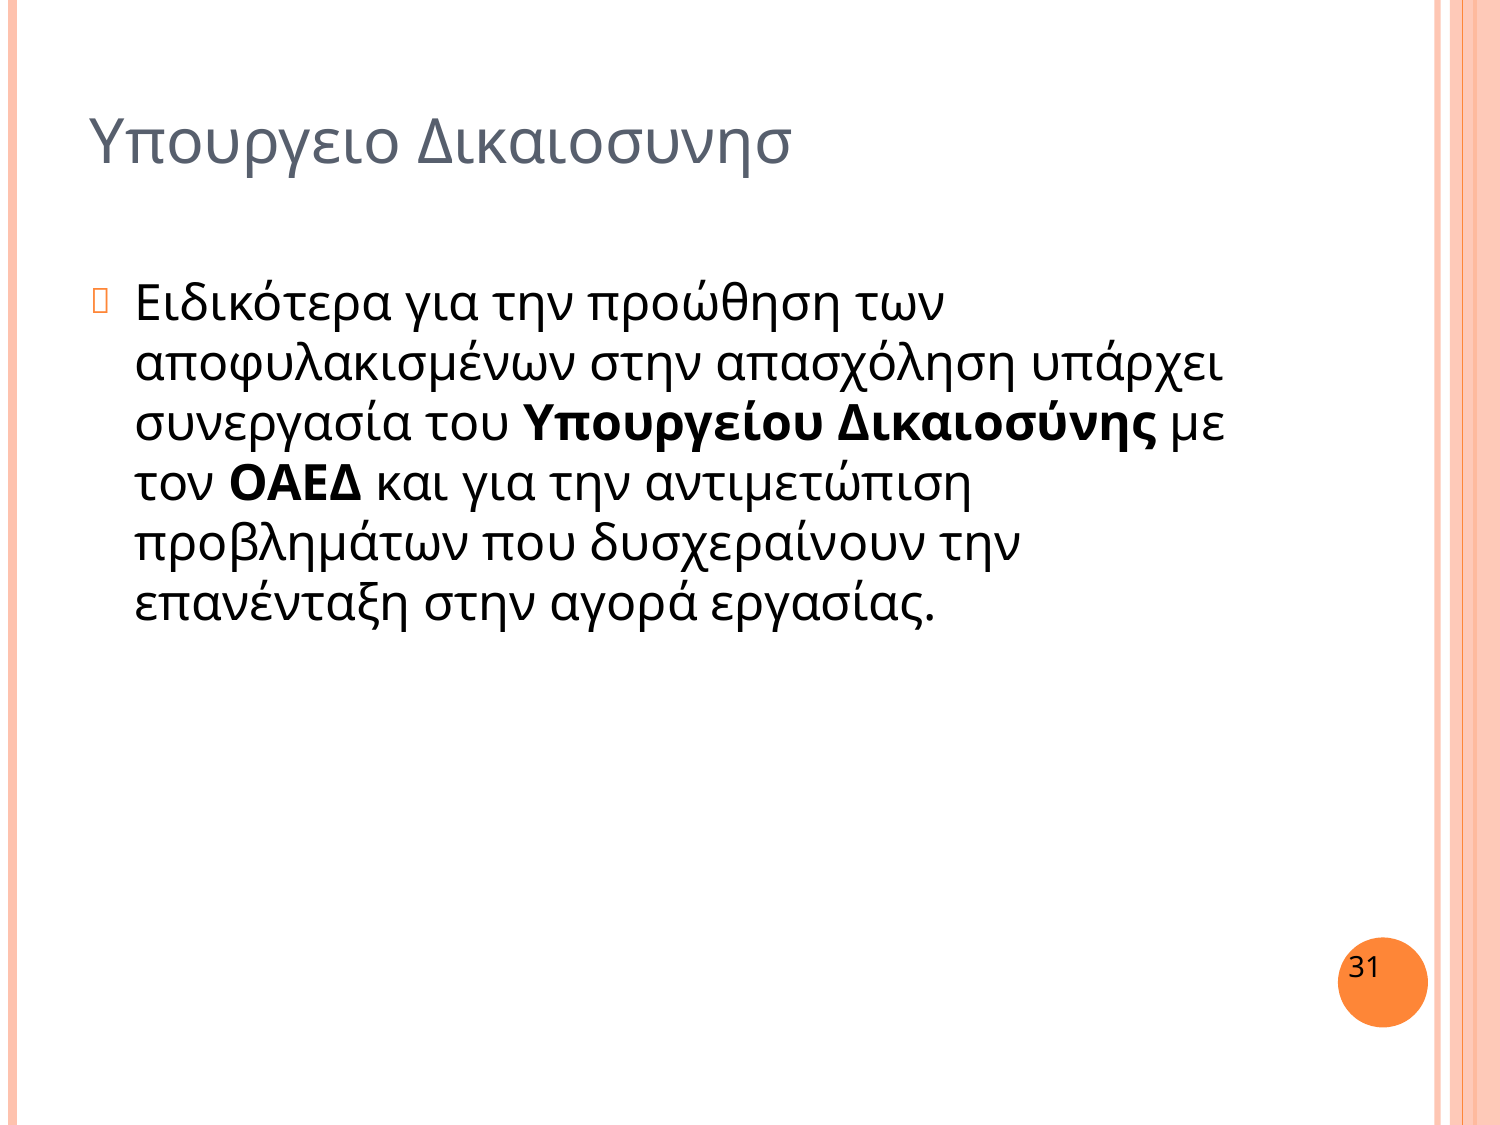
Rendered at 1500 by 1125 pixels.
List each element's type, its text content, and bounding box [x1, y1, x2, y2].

list Ειδικότερα για την προώθηση των αποφυλακισμένων στην απασχόληση υπάρχει συνεργασία του Υπουργείου Δικαιοσύνης με τον ΟΑΕΔ και για την αντιμετώπιση προβλημάτων που δυσχεραίνουν την επανένταξη στην αγορά εργασίας. [75, 262, 1300, 1062]
title Υπουργειο Δικαιοσυνησ [75, 45, 1300, 233]
slide_number <αριθμός> [1333, 940, 1434, 1027]
